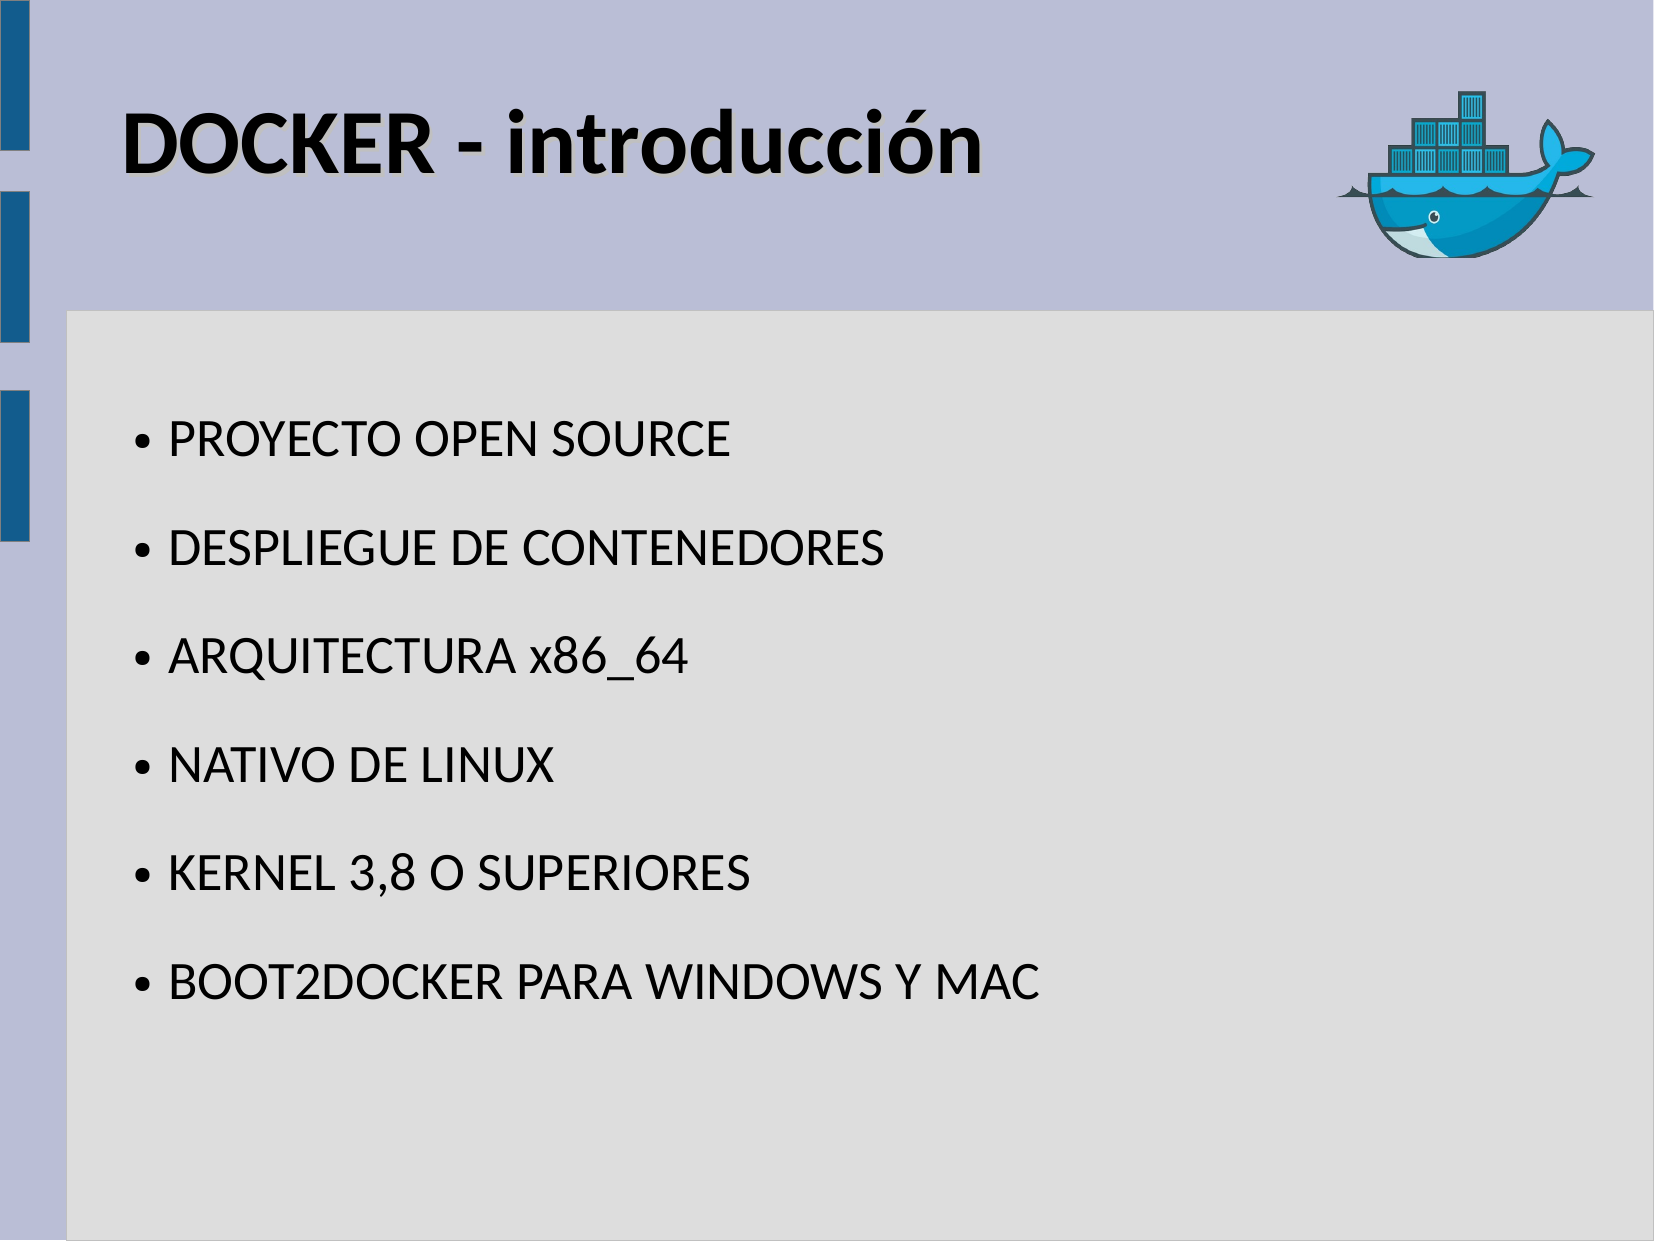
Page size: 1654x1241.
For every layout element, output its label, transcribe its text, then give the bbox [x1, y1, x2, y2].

text_box PROYECTO OPEN SOURCE DESPLIEGUE DE CONTENEDORES ARQUITECTURA x86_64 NATIVO DE LINUX KERNEL 3,8 O SUPERIORES BOOT2DOCKER PARA WINDOWS Y MAC [118, 354, 1583, 1241]
picture [1287, 35, 1642, 258]
text_box DOCKER - introducción [106, 97, 1287, 225]
